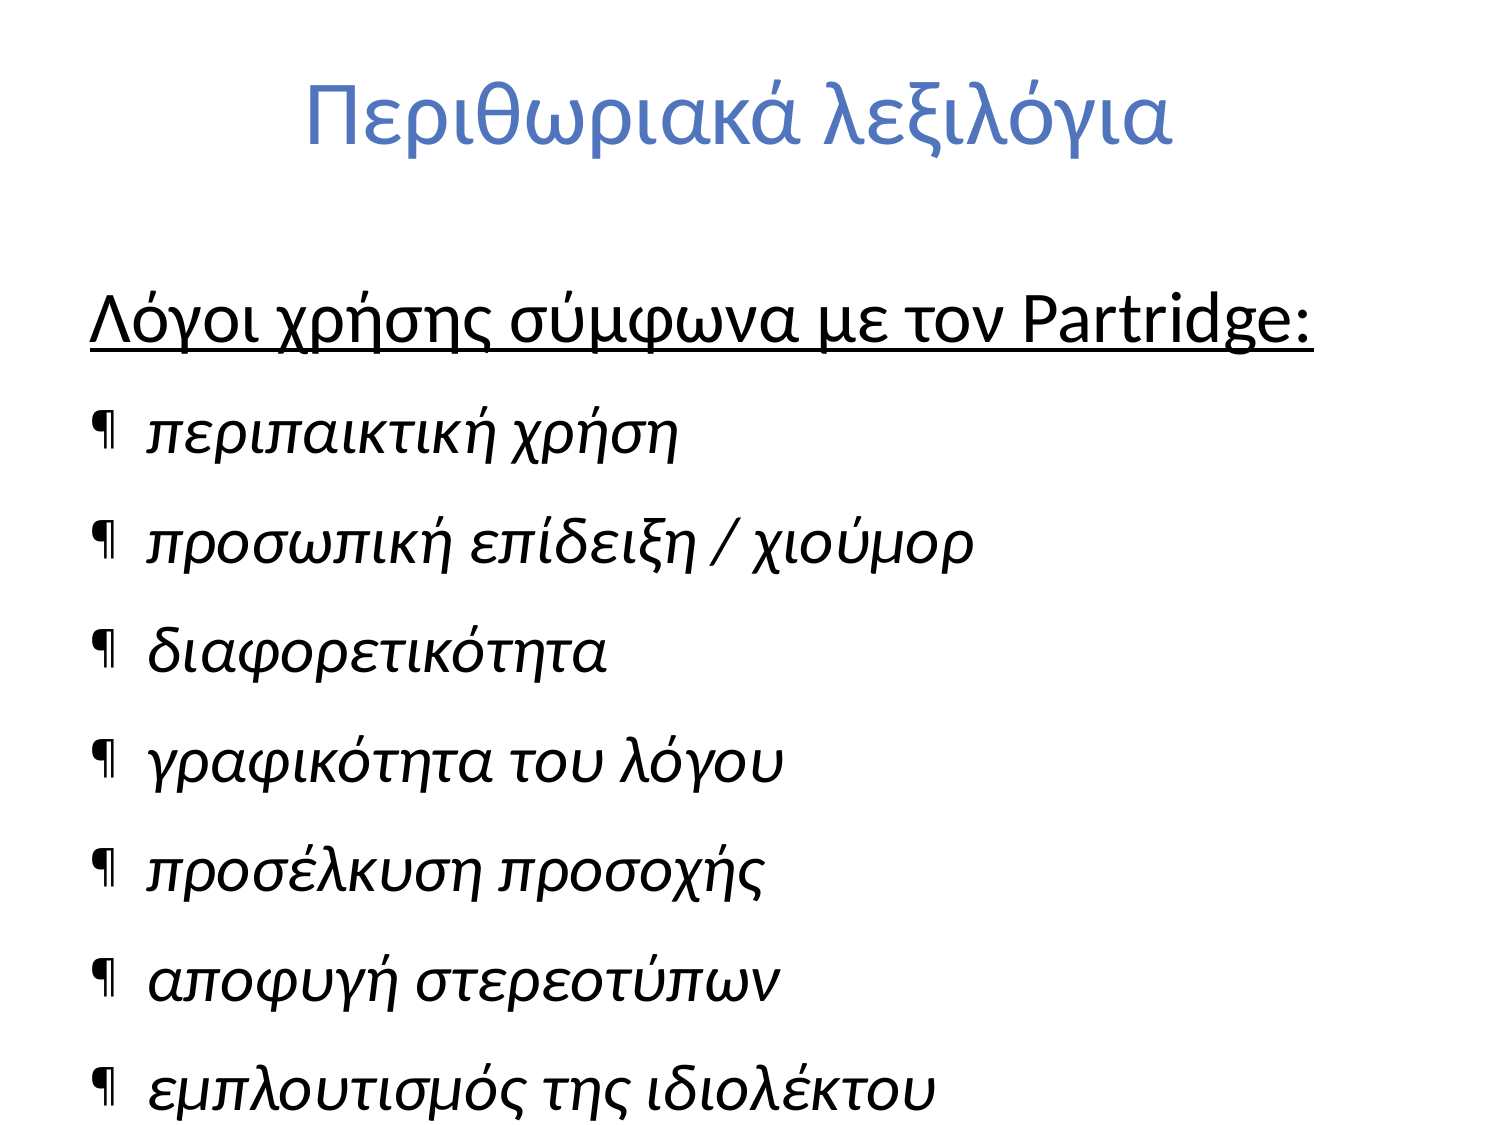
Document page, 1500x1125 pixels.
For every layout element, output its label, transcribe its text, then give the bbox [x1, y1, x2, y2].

title Περιθωριακά λεξιλόγια [75, 45, 1425, 233]
list Λόγοι χρήσης σύμφωνα με τον Partridge: περιπαικτική χρήση προσωπική επίδειξη / χιούμορ διαφορετικότητα γραφικότητα του λόγου προσέλκυση προσοχής αποφυγή στερεοτύπων εμπλουτισμός της ιδιολέκτου συγκεκριμενοποίηση νοημάτων [75, 262, 1425, 1005]
